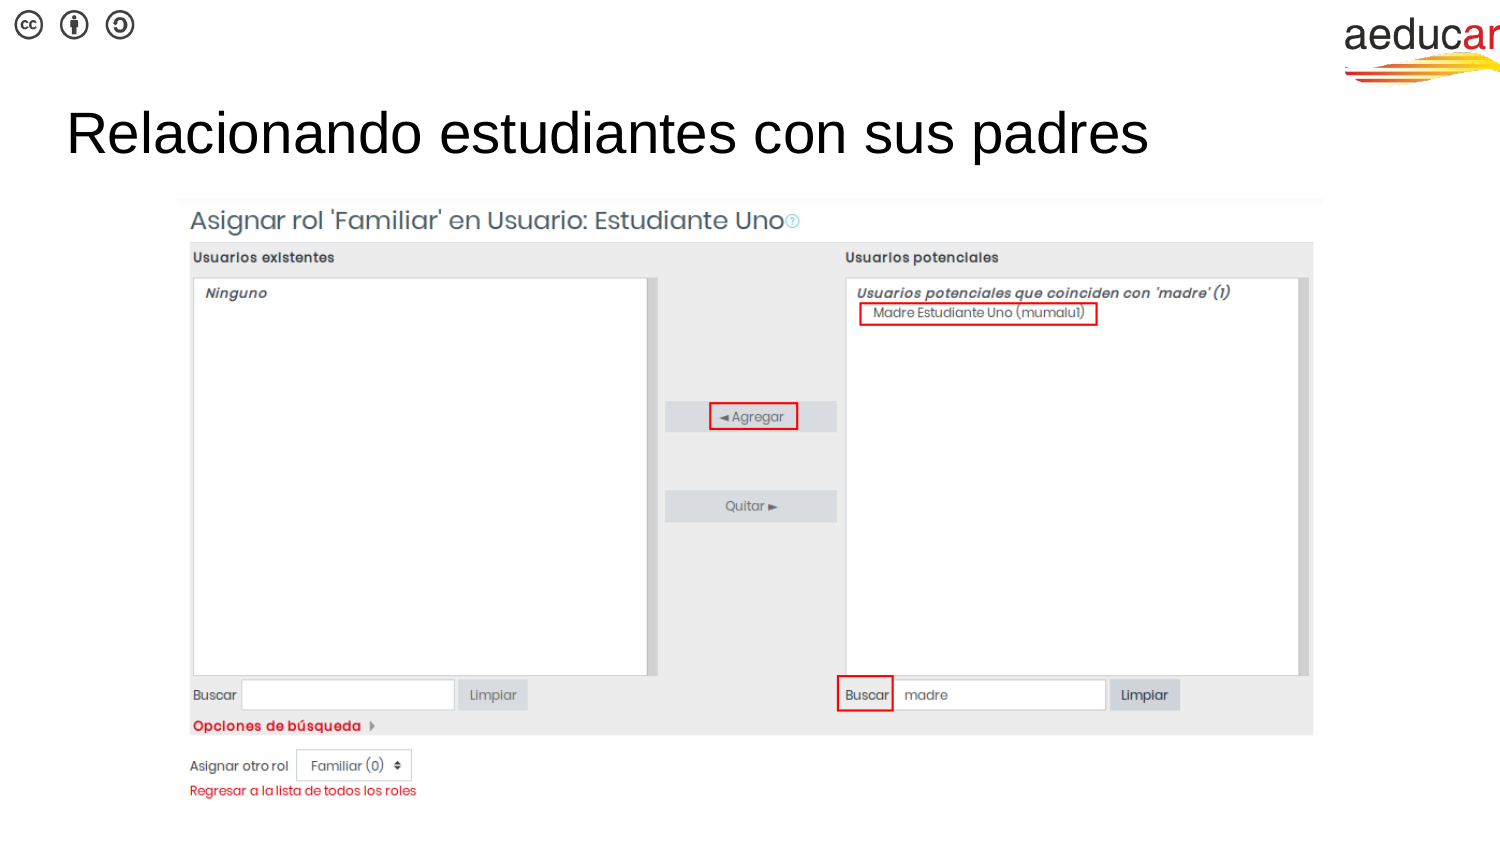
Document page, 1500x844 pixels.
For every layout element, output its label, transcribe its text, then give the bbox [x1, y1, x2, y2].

picture [1344, 0, 1500, 104]
picture [177, 198, 1323, 804]
title Relacionando estudiantes con sus padres [51, 79, 1449, 190]
picture [0, 0, 146, 48]
